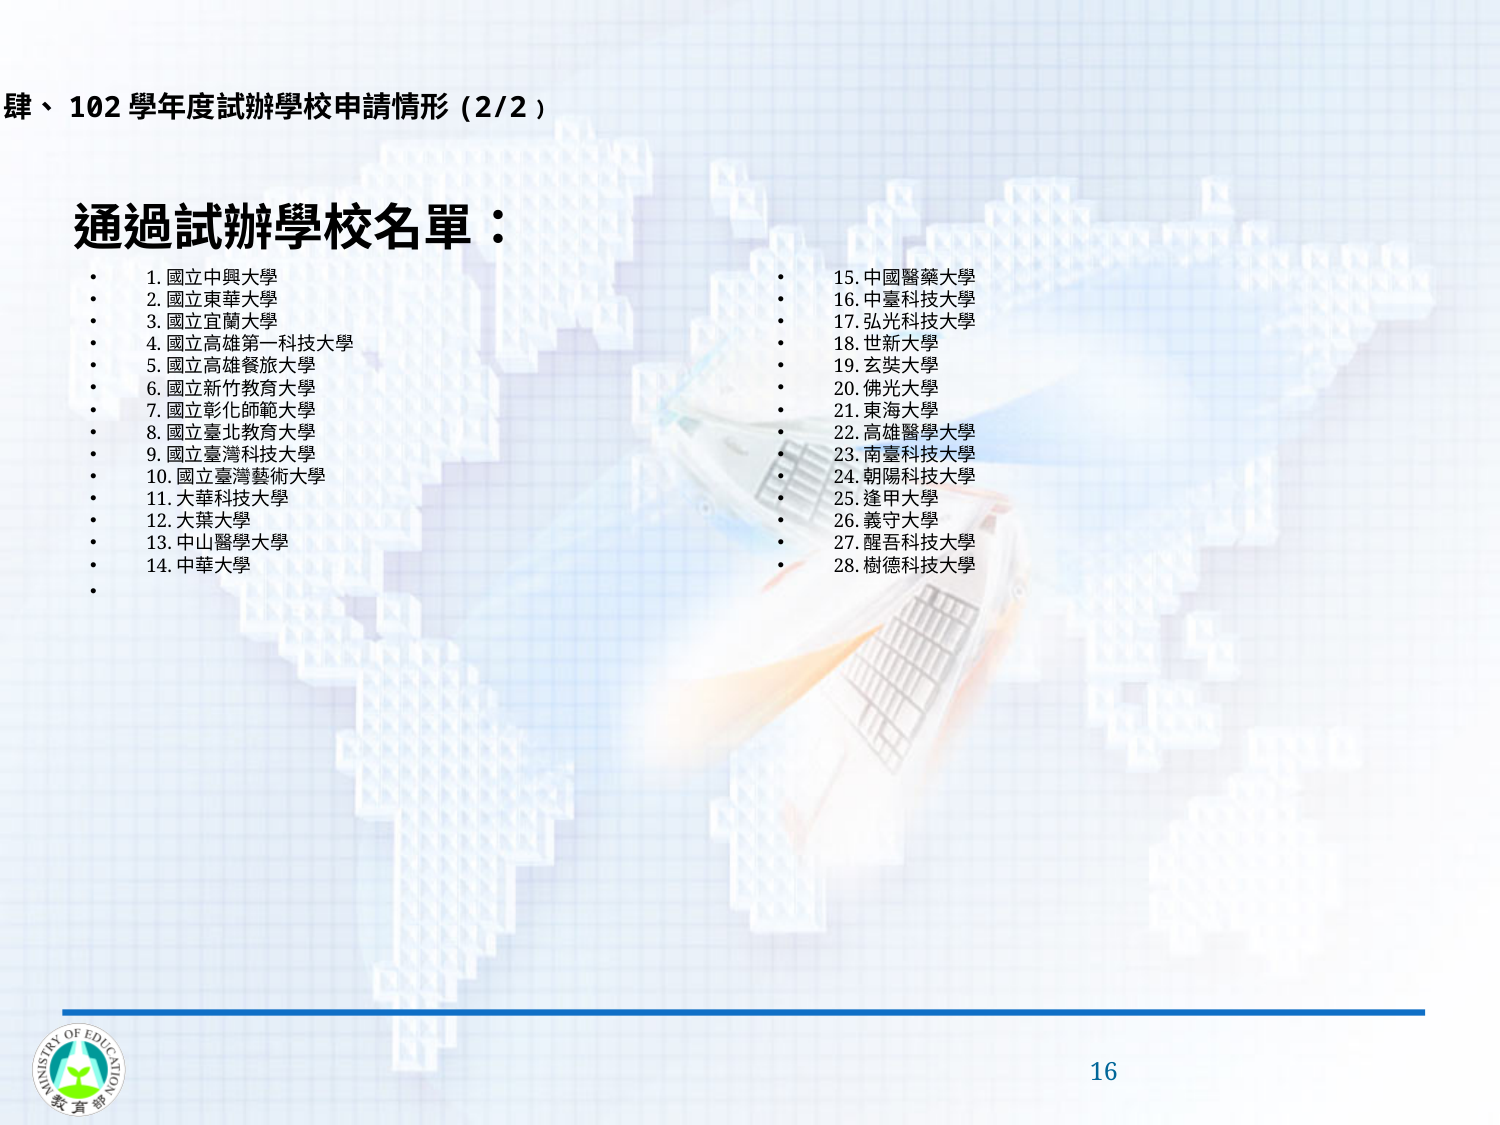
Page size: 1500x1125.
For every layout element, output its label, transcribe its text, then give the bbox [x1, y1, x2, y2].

text_box 通過試辦學校名單： [58, 187, 868, 264]
title 肆、102學年度試辦學校申請情形(2/2﹚ [0, 11, 1489, 200]
list 1.國立中興大學 2.國立東華大學 3.國立宜蘭大學 4.國立高雄第一科技大學 5.國立高雄餐旅大學 6.國立新竹教育大學 7.國立彰化師範大學 8.國立臺北教育大學 9.國立臺灣科技大學 10.國立臺灣藝術大學 11.大華科技大學 12.大葉大學 13.中山醫學大學 14.中華大學 [75, 264, 738, 1005]
text_box [1074, 1042, 1426, 1103]
list 15.中國醫藥大學 16.中臺科技大學 17.弘光科技大學 18.世新大學 19.玄奘大學 20.佛光大學 21.東海大學 22.高雄醫學大學 23.南臺科技大學 24.朝陽科技大學 25.逢甲大學 26.義守大學 27.醒吾科技大學 28.樹德科技大學 [762, 262, 1426, 1005]
